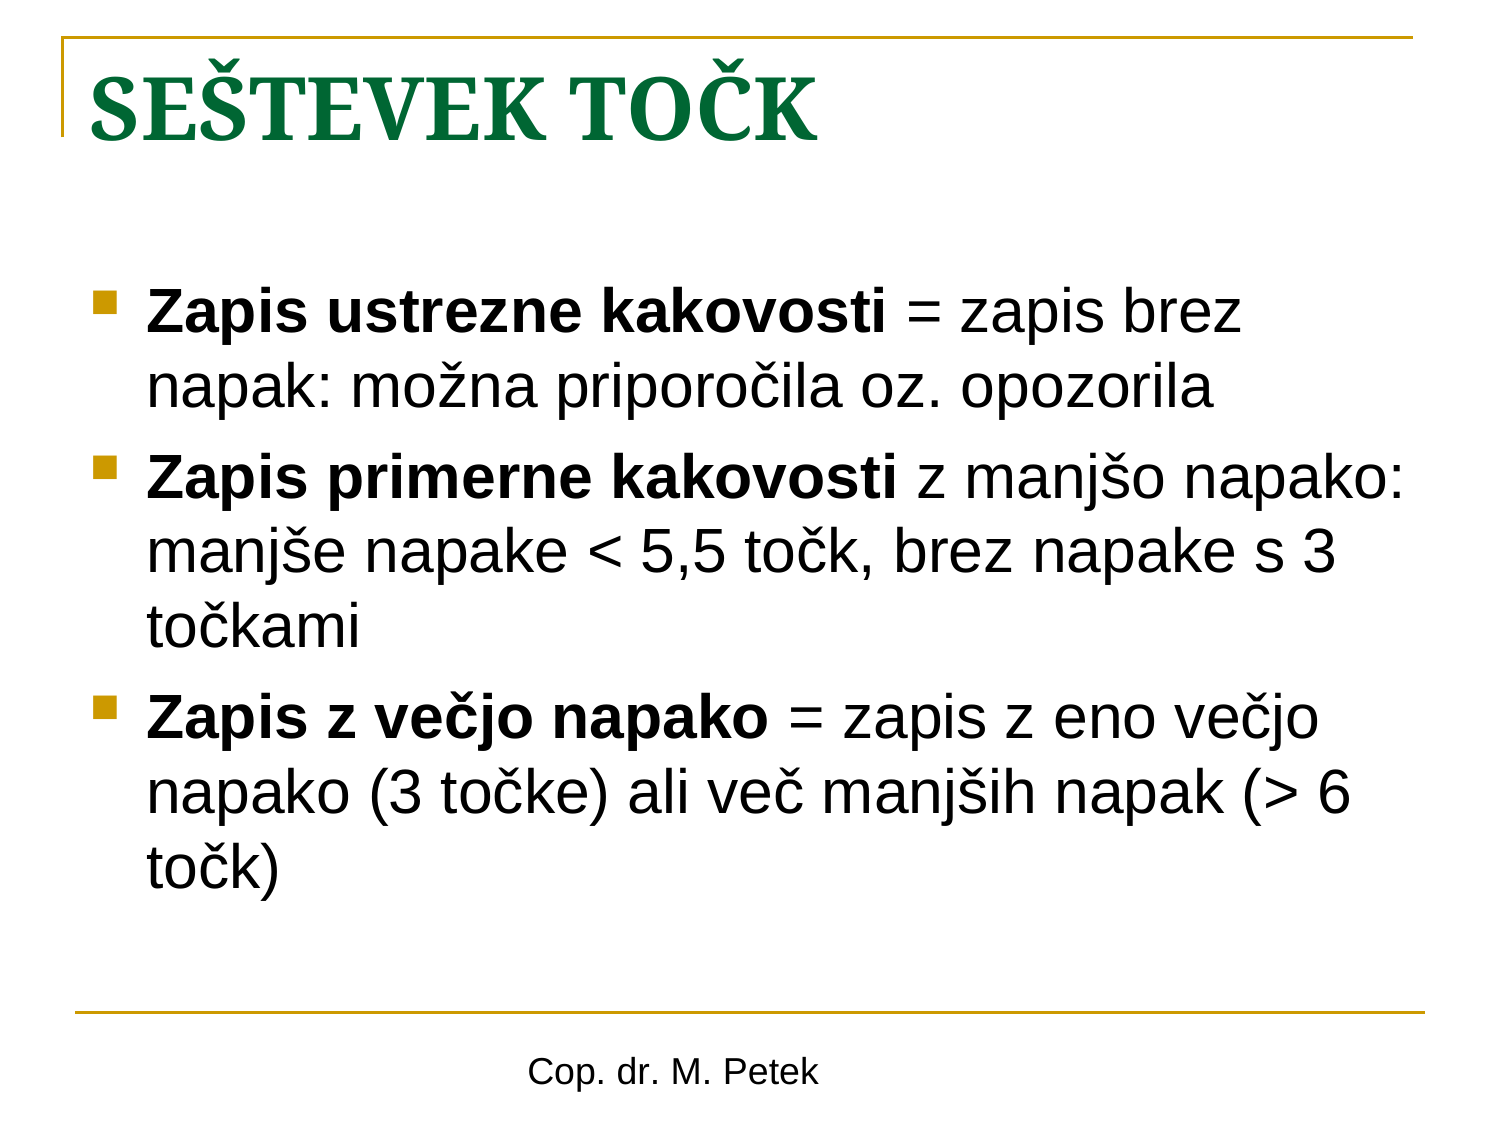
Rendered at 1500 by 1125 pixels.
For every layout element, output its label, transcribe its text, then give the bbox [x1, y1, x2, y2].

list Zapis ustrezne kakovosti = zapis brez napak: možna priporočila oz. opozorila Zapis primerne kakovosti z manjšo napako: manjše napake < 5,5 točk, brez napake s 3 točkami Zapis z večjo napako = zapis z eno večjo napako (3 točke) ali več manjših napak (> 6 točk) [75, 262, 1426, 1006]
title SEŠTEVEK TOČK [75, 45, 1426, 233]
